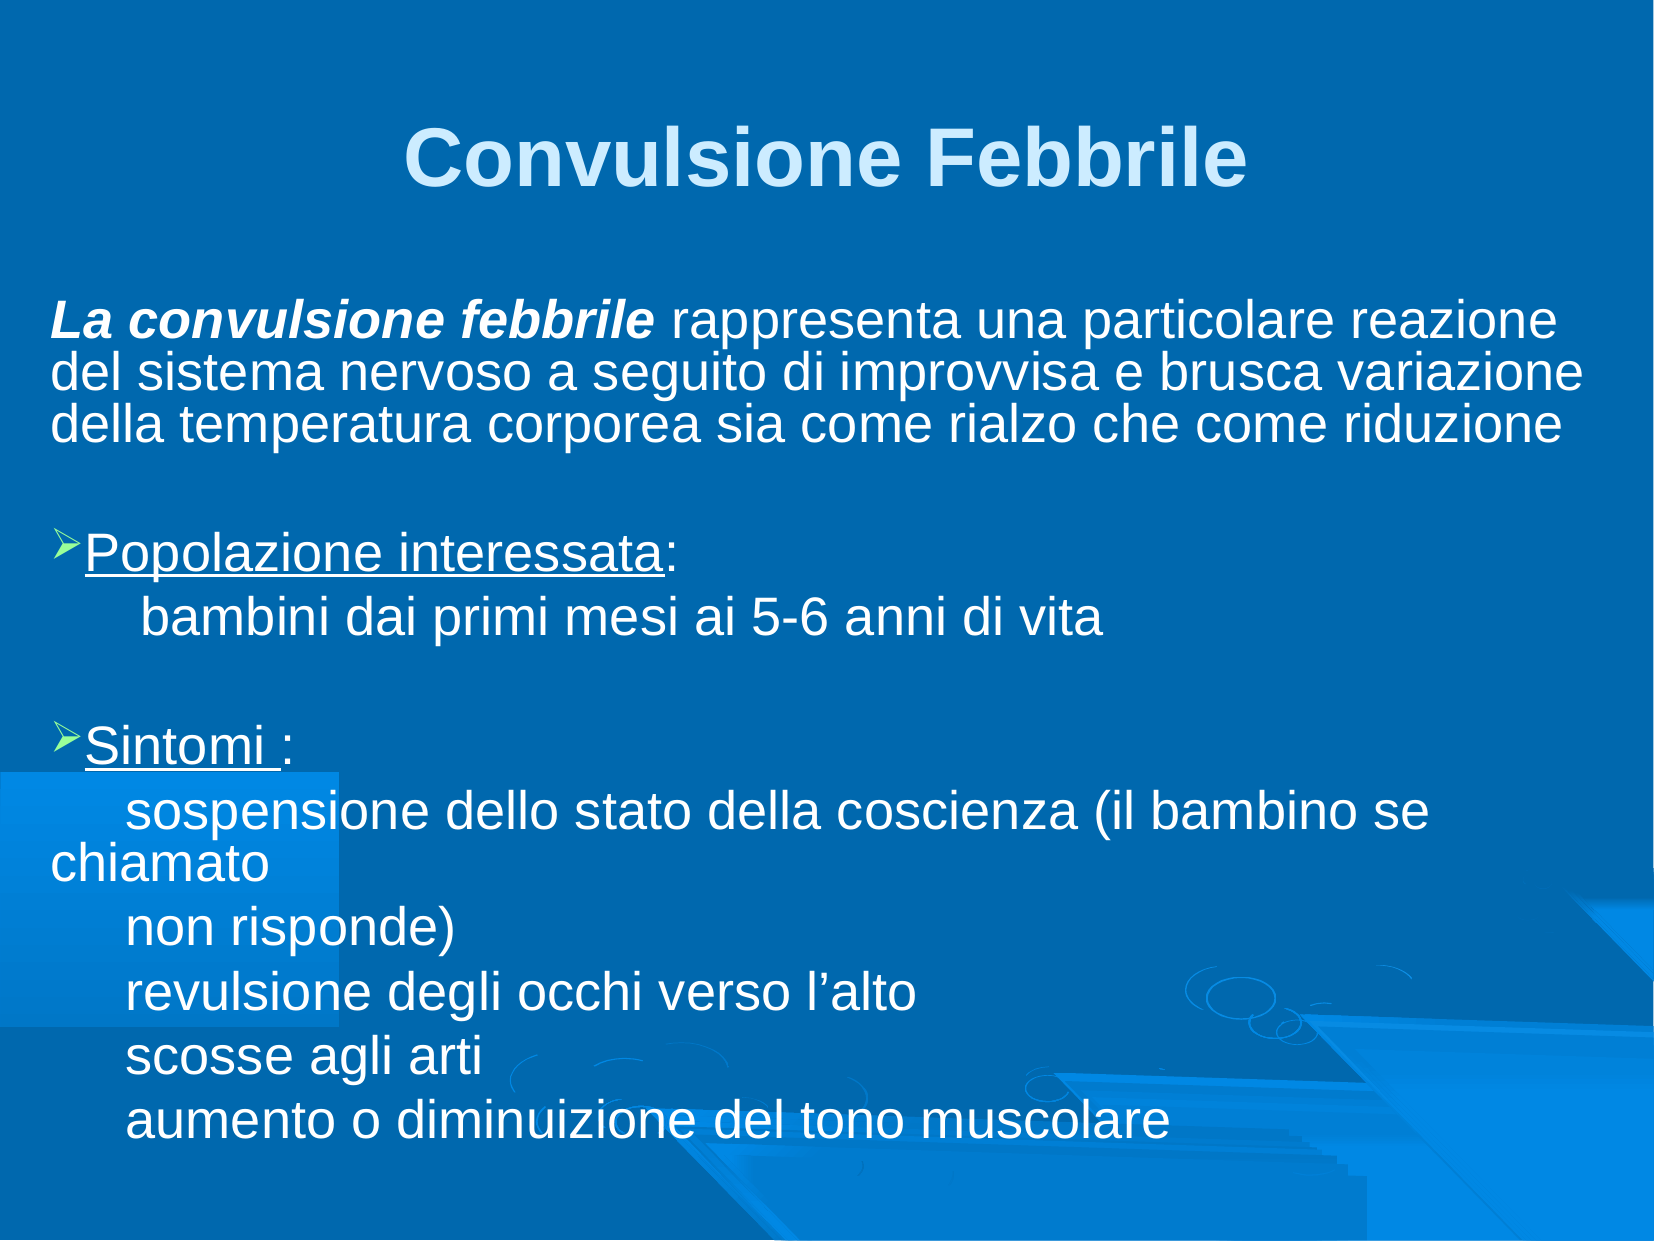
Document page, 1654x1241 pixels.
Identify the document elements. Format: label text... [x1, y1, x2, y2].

list La convulsione febbrile rappresenta una particolare reazione del sistema nervoso a seguito di improvvisa e brusca variazione della temperatura corporea sia come rialzo che come riduzione Popolazione interessata: bambini dai primi mesi ai 5-6 anni di vita Sintomi : sospensione dello stato della coscienza (il bambino se chiamato non risponde) revulsione degli occhi verso l’alto scosse agli arti aumento o diminuizione del tono muscolare [35, 289, 1619, 1198]
title Convulsione Febbrile [82, 41, 1571, 266]
